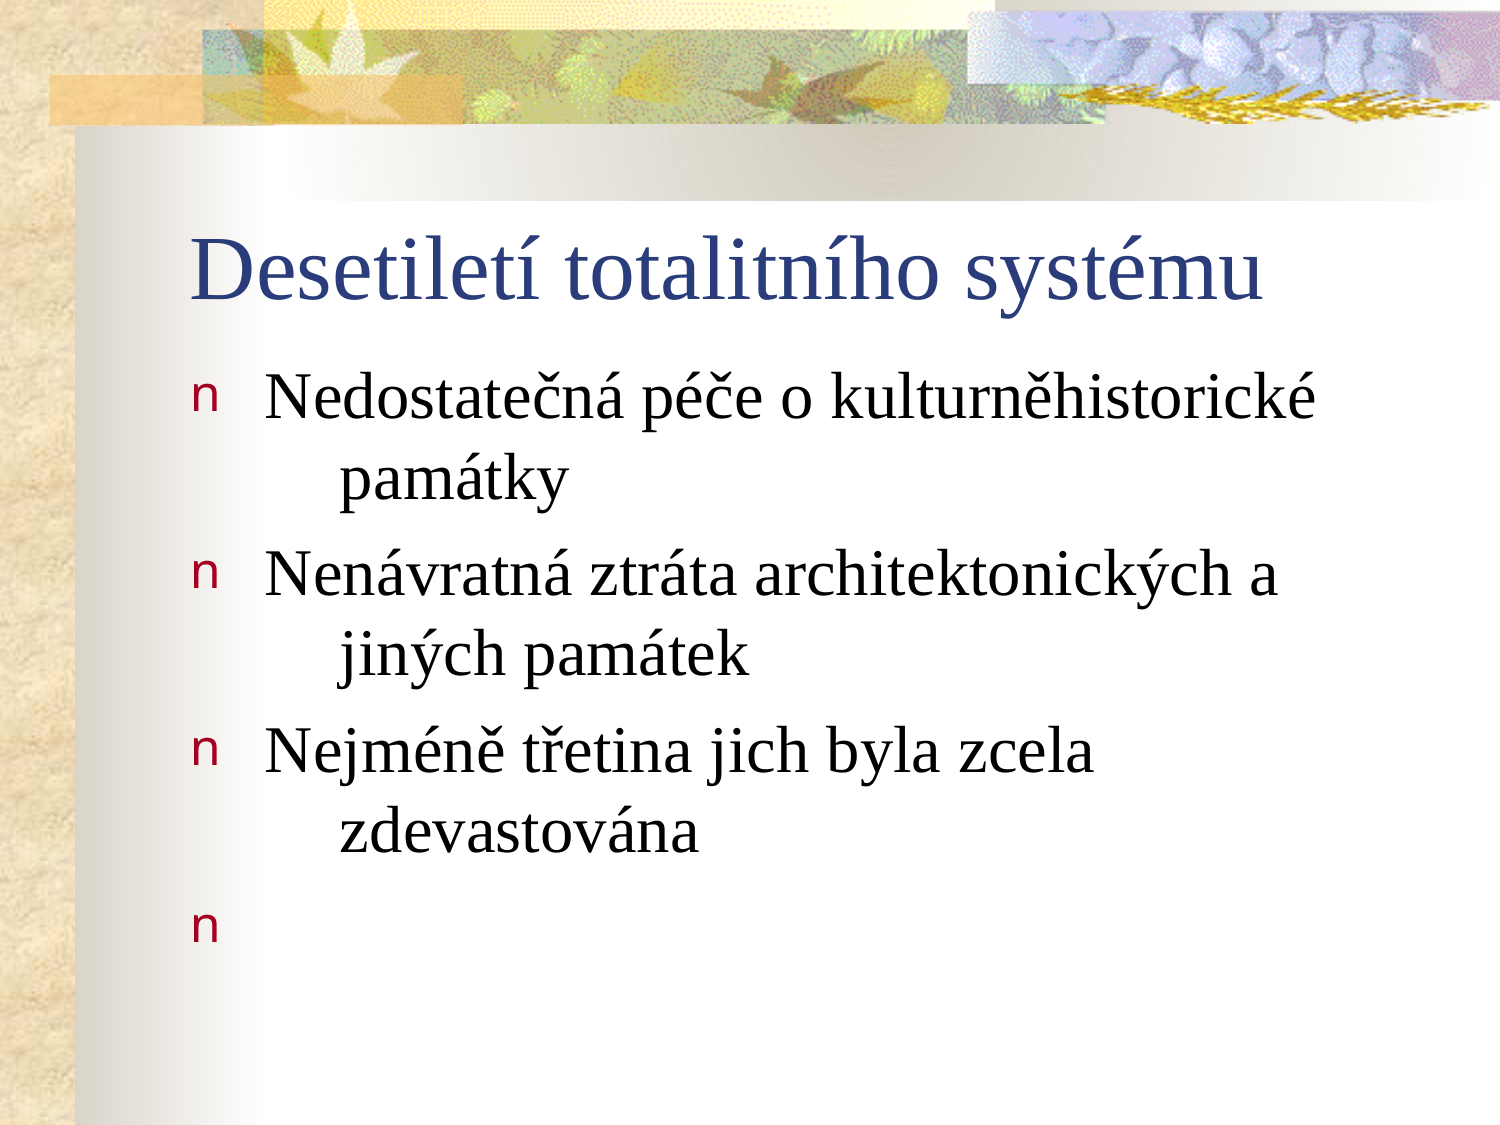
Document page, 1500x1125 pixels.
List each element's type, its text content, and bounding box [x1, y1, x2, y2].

title Desetiletí totalitního systému [174, 137, 1450, 325]
list Nedostatečná péče o kulturněhistorické památky Nenávratná ztráta architektonických a jiných památek Nejméně třetina jich byla zcela zdevastována [174, 344, 1450, 1020]
